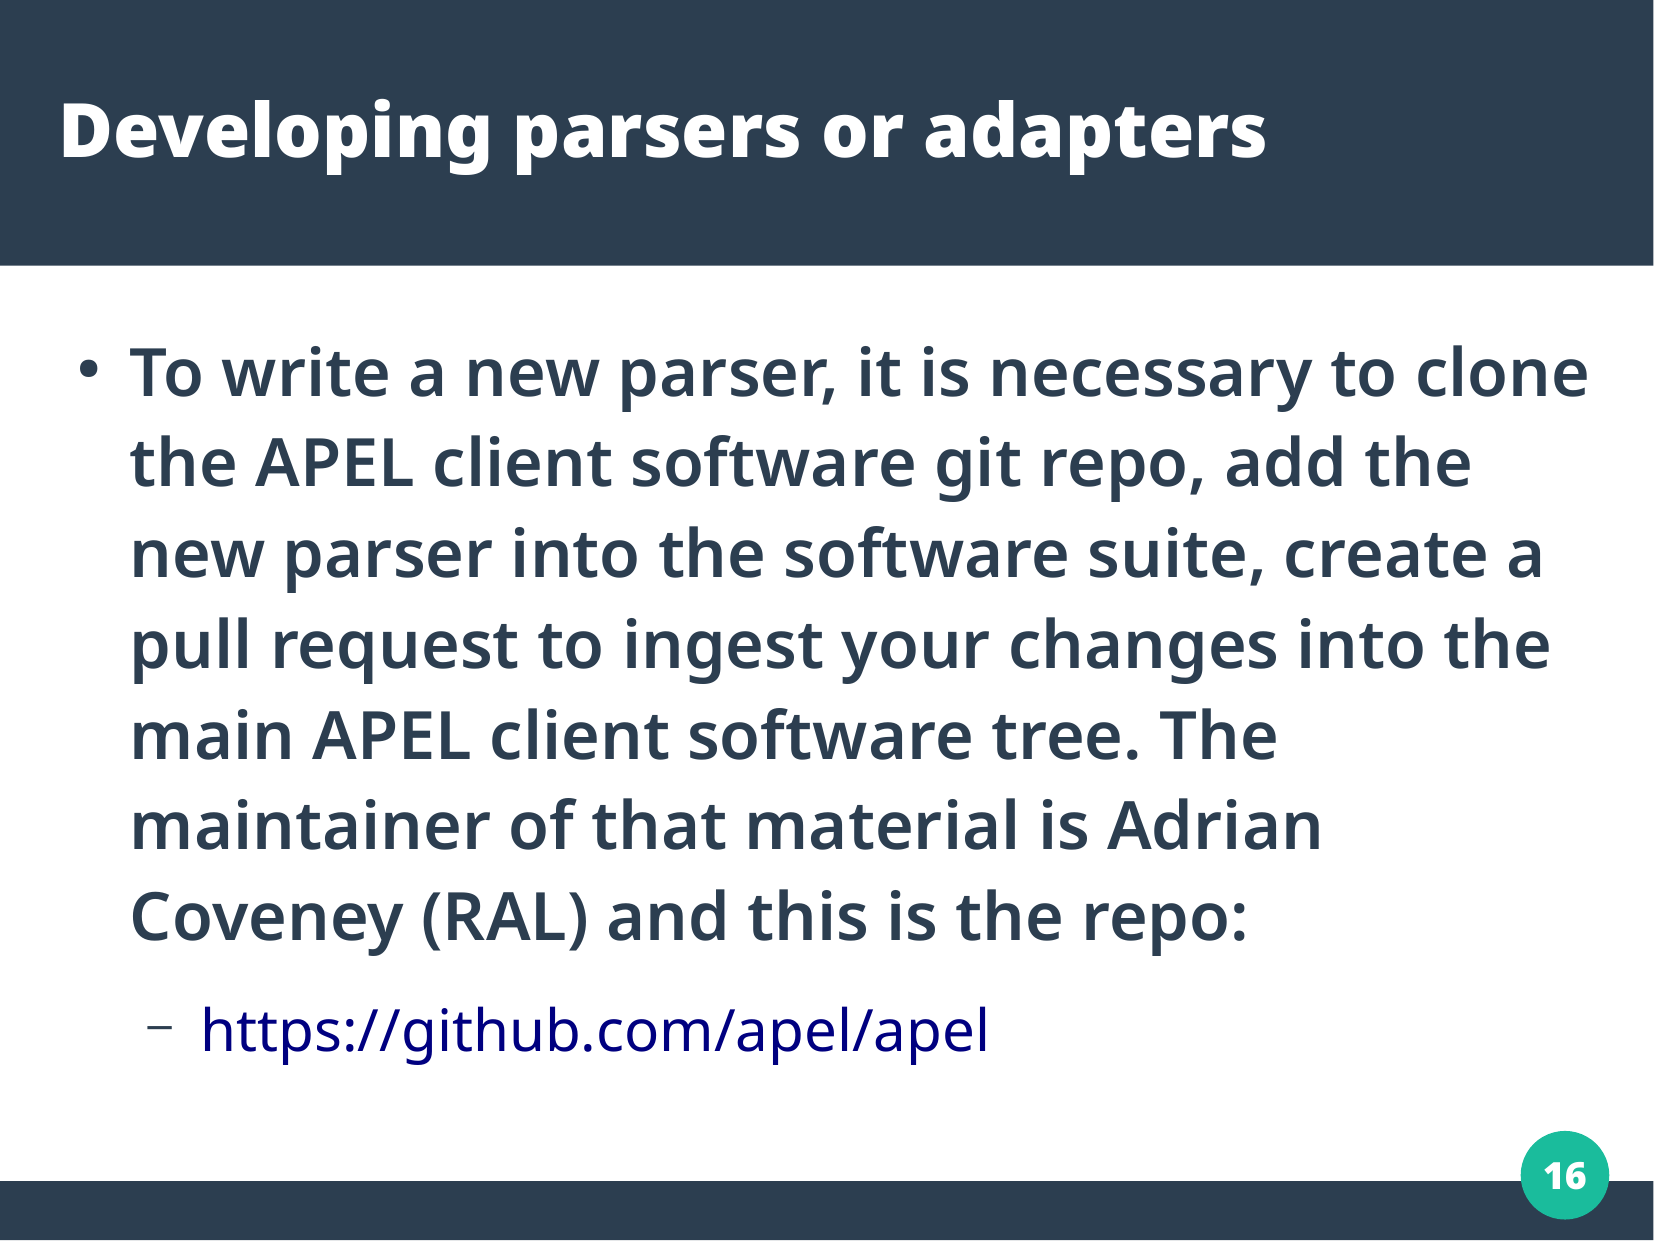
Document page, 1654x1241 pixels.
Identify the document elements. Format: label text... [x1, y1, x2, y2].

list To write a new parser, it is necessary to clone the APEL client software git repo, add the new parser into the software suite, create a pull request to ingest your changes into the main APEL client software tree. The maintainer of that material is Adrian Coveney (RAL) and this is the repo: https://github.com/apel/apel [59, 324, 1595, 1152]
title Developing parsers or adapters [59, 49, 1595, 207]
